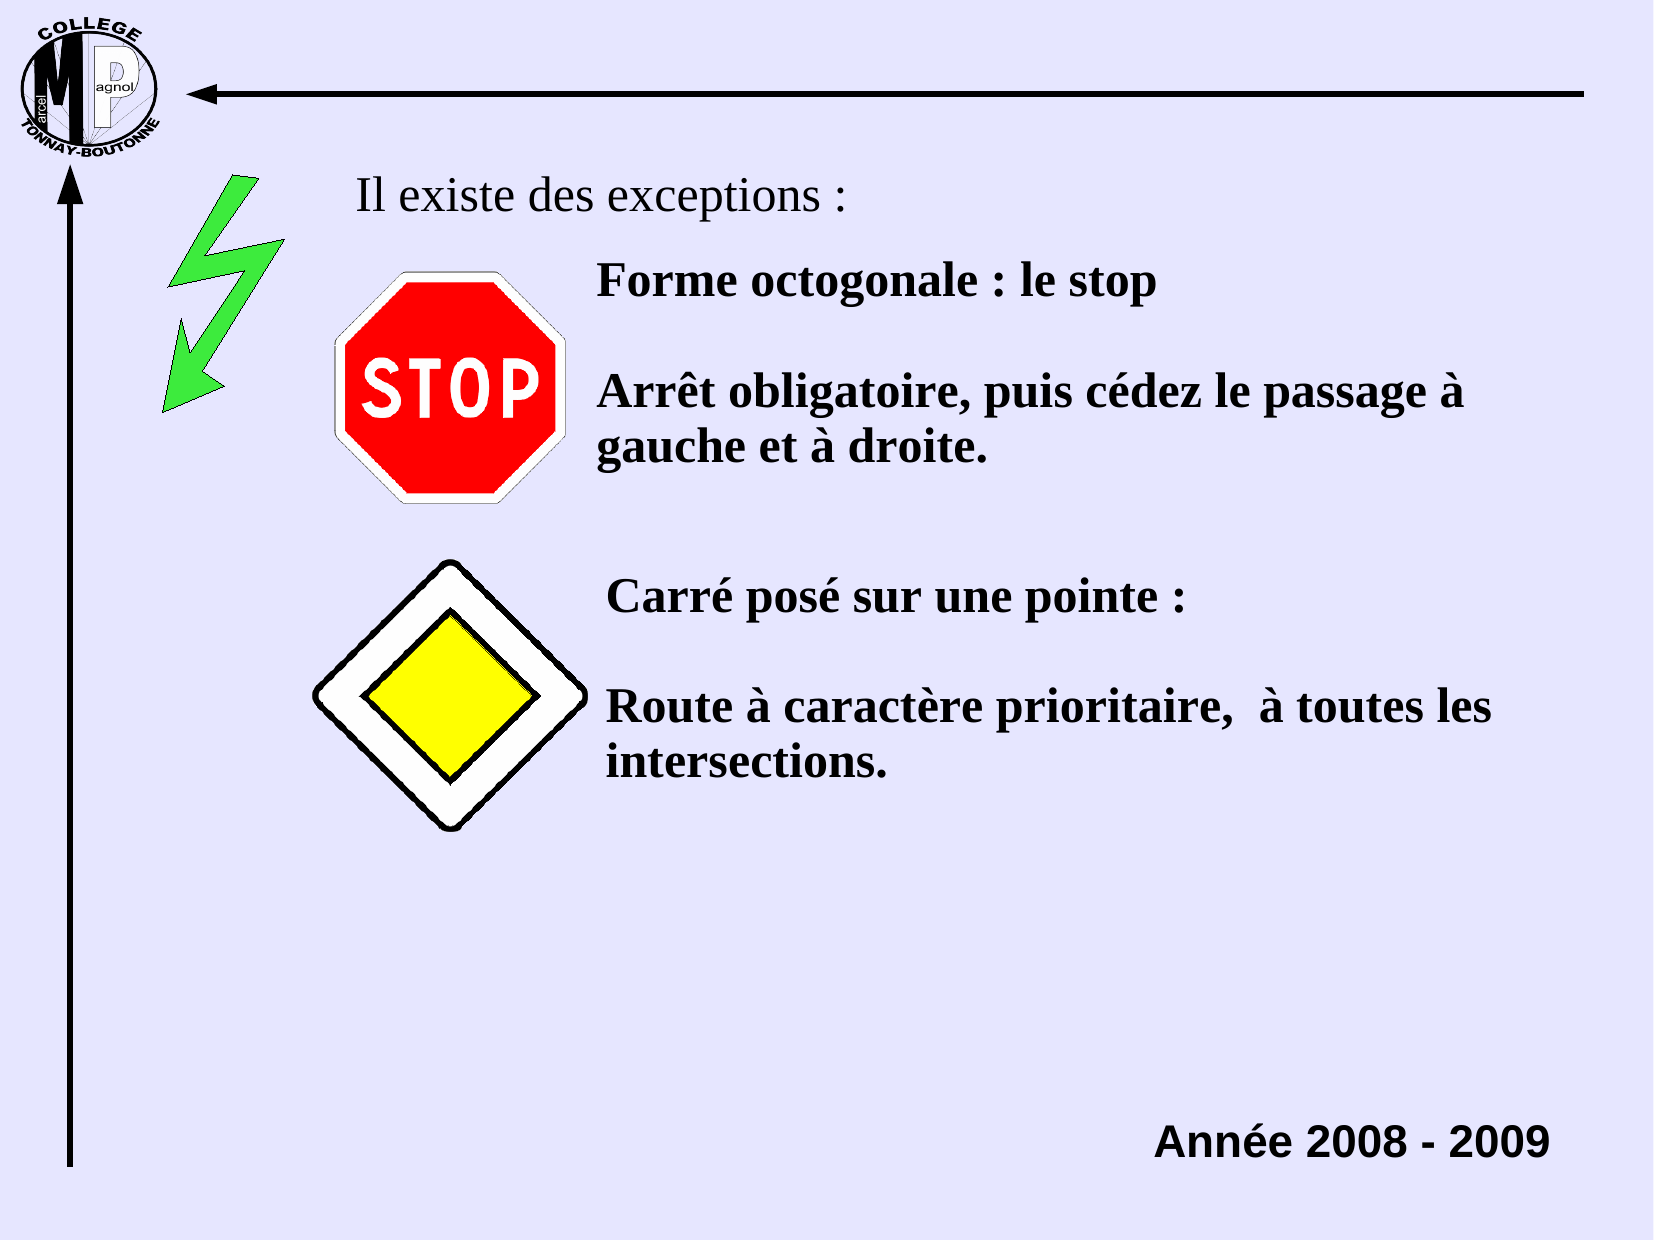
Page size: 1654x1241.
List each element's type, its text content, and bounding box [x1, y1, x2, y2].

text_box Il existe des exceptions : [340, 159, 1569, 230]
text_box Forme octogonale : le stop Arrêt obligatoire, puis cédez le passage à gauche et à droite. [581, 244, 1613, 512]
picture [334, 271, 566, 504]
text_box Carré posé sur une pointe : Route à caractère prioritaire, à toutes les intersections. [590, 560, 1622, 828]
text_box [162, 174, 285, 413]
picture [312, 559, 588, 832]
text_box Année 2008 - 2009 [1138, 1108, 1574, 1175]
picture [19, 17, 160, 157]
